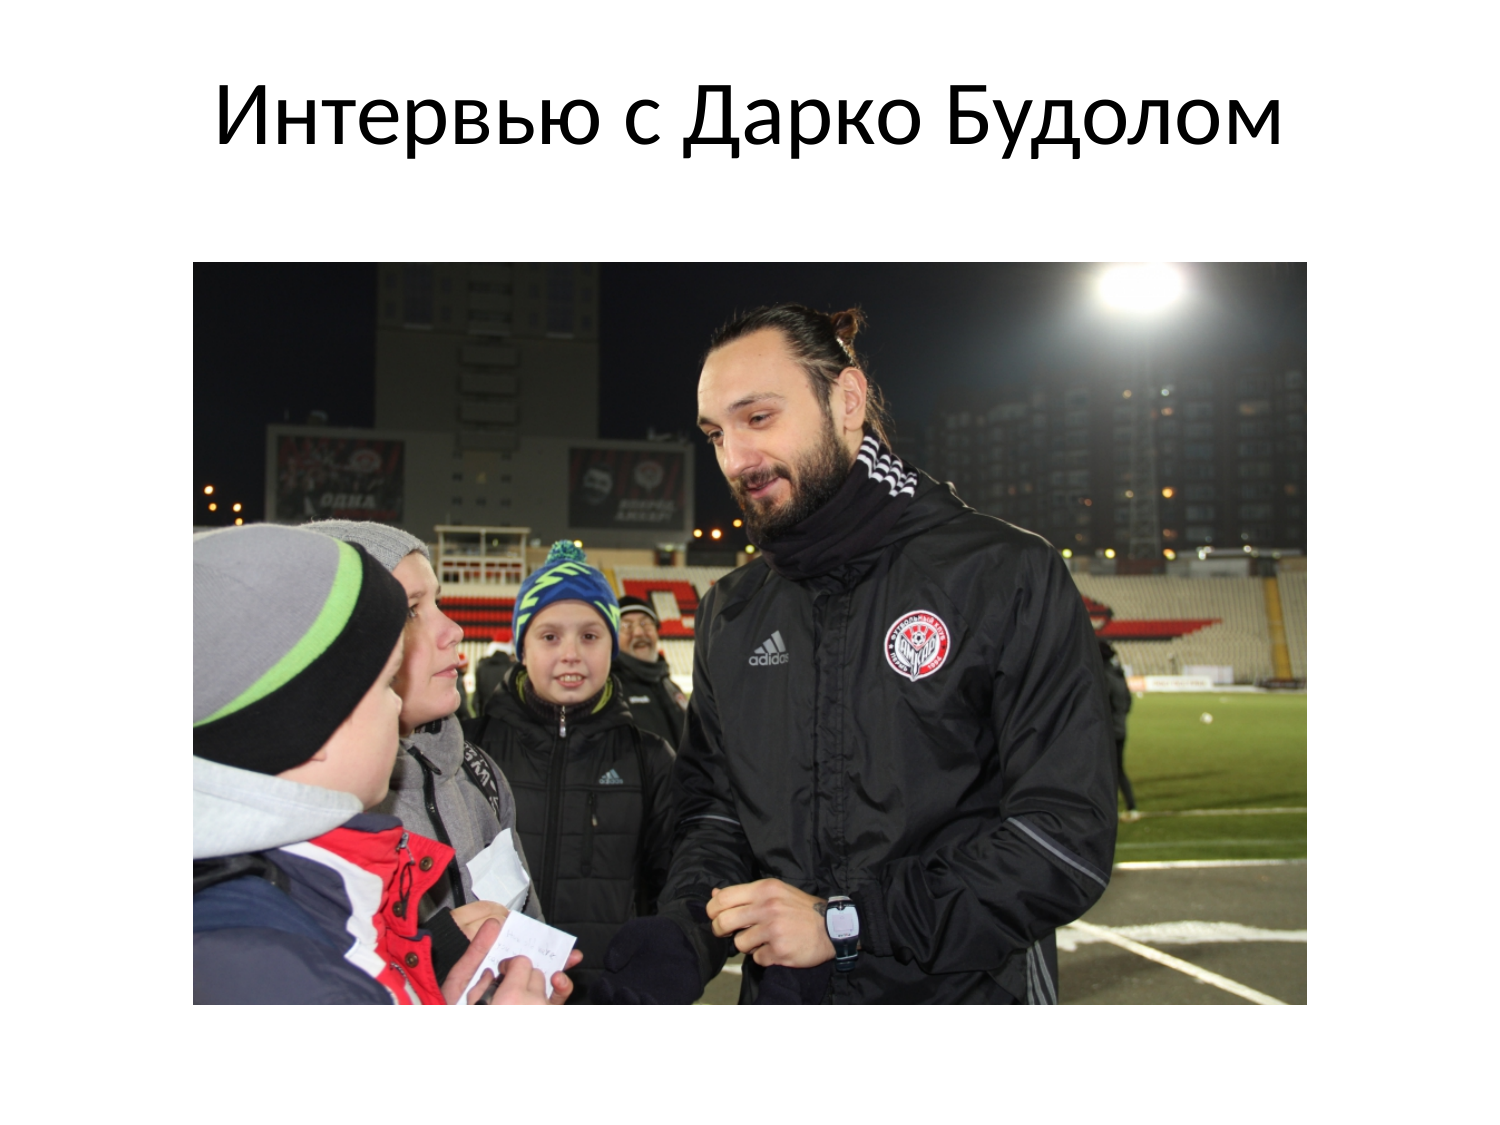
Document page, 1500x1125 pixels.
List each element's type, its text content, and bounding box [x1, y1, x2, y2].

title Интервью с Дарко Будолом [75, 45, 1425, 233]
picture [193, 262, 1307, 1005]
